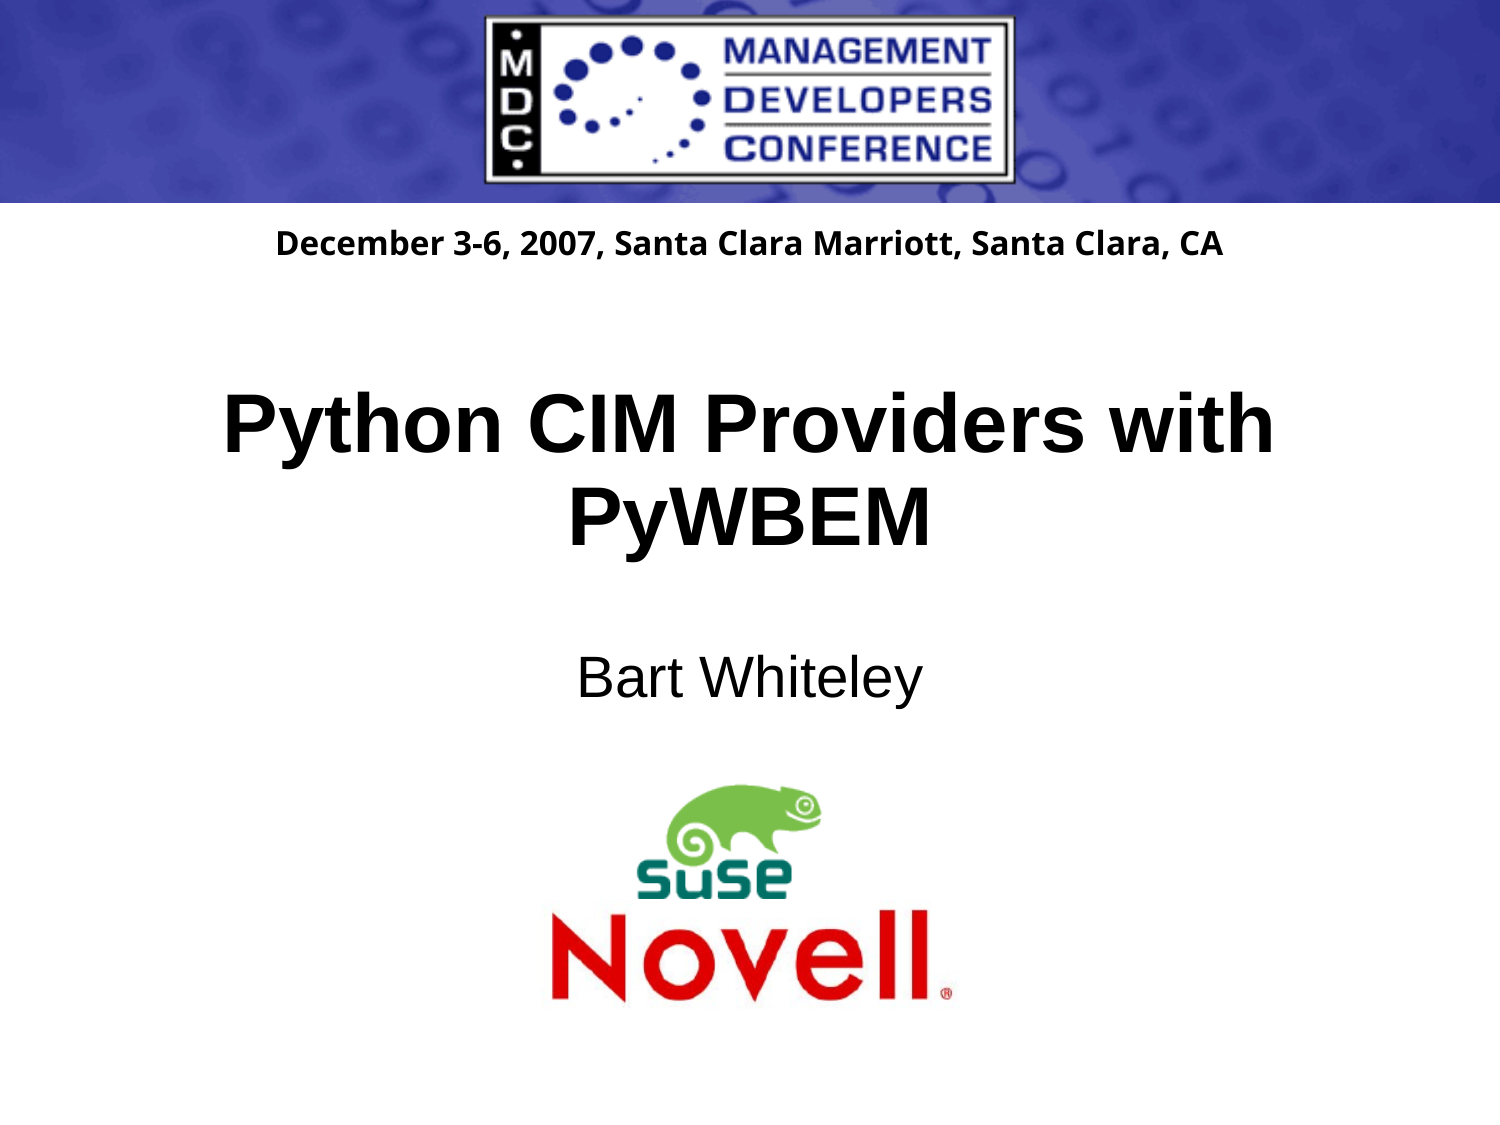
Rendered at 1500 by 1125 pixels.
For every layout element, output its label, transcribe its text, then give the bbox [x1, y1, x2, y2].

picture [525, 712, 968, 1011]
picture [0, 0, 1500, 203]
title Python CIM Providers with PyWBEM [112, 349, 1388, 591]
text_box Bart Whiteley [225, 637, 1276, 926]
